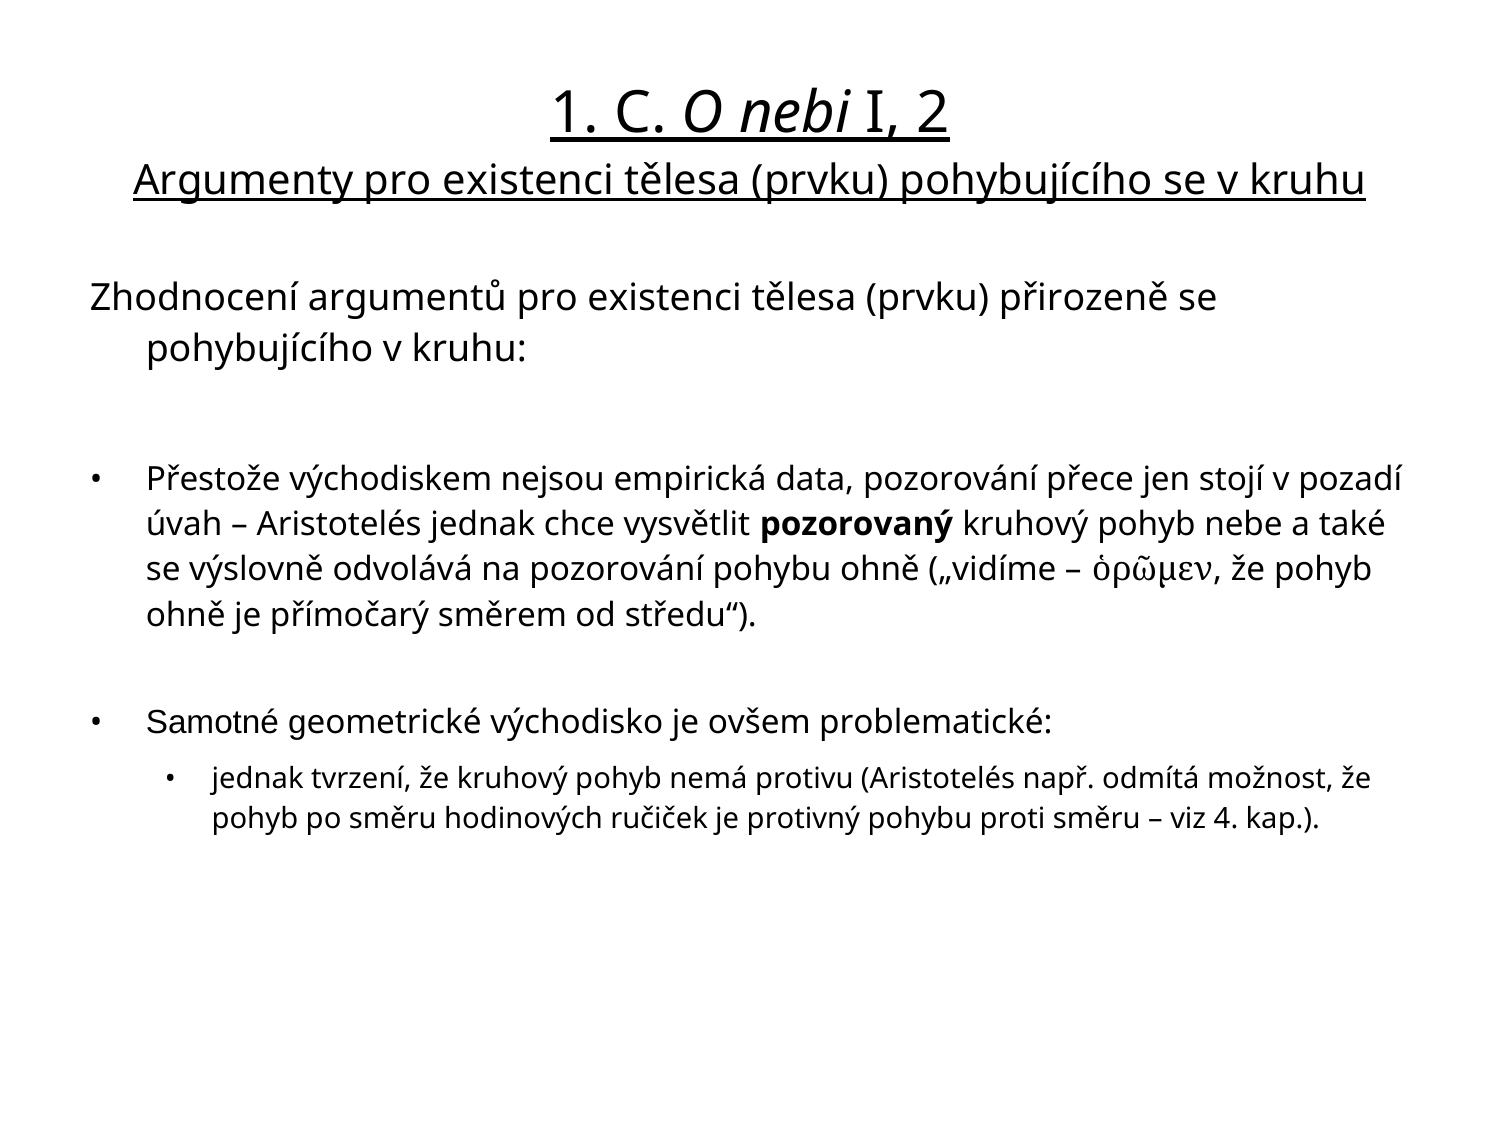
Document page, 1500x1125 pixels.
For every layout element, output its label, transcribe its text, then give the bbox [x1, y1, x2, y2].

list Zhodnocení argumentů pro existenci tělesa (prvku) přirozeně se pohybujícího v kruhu: Přestože východiskem nejsou empirická data, pozorování přece jen stojí v pozadí úvah – Aristotelés jednak chce vysvětlit pozorovaný kruhový pohyb nebe a také se výslovně odvolává na pozorování pohybu ohně („vidíme – ὁρῶμεν, že pohyb ohně je přímočarý směrem od středu“). Samotné geometrické východisko je ovšem problematické: jednak tvrzení, že kruhový pohyb nemá protivu (Aristotelés např. odmítá možnost, že pohyb po směru hodinových ručiček je protivný pohybu proti směru – viz 4. kap.). [75, 262, 1426, 1006]
title 1. C. O nebi I, 2 Argumenty pro existenci tělesa (prvku) pohybujícího se v kruhu [75, 45, 1426, 233]
